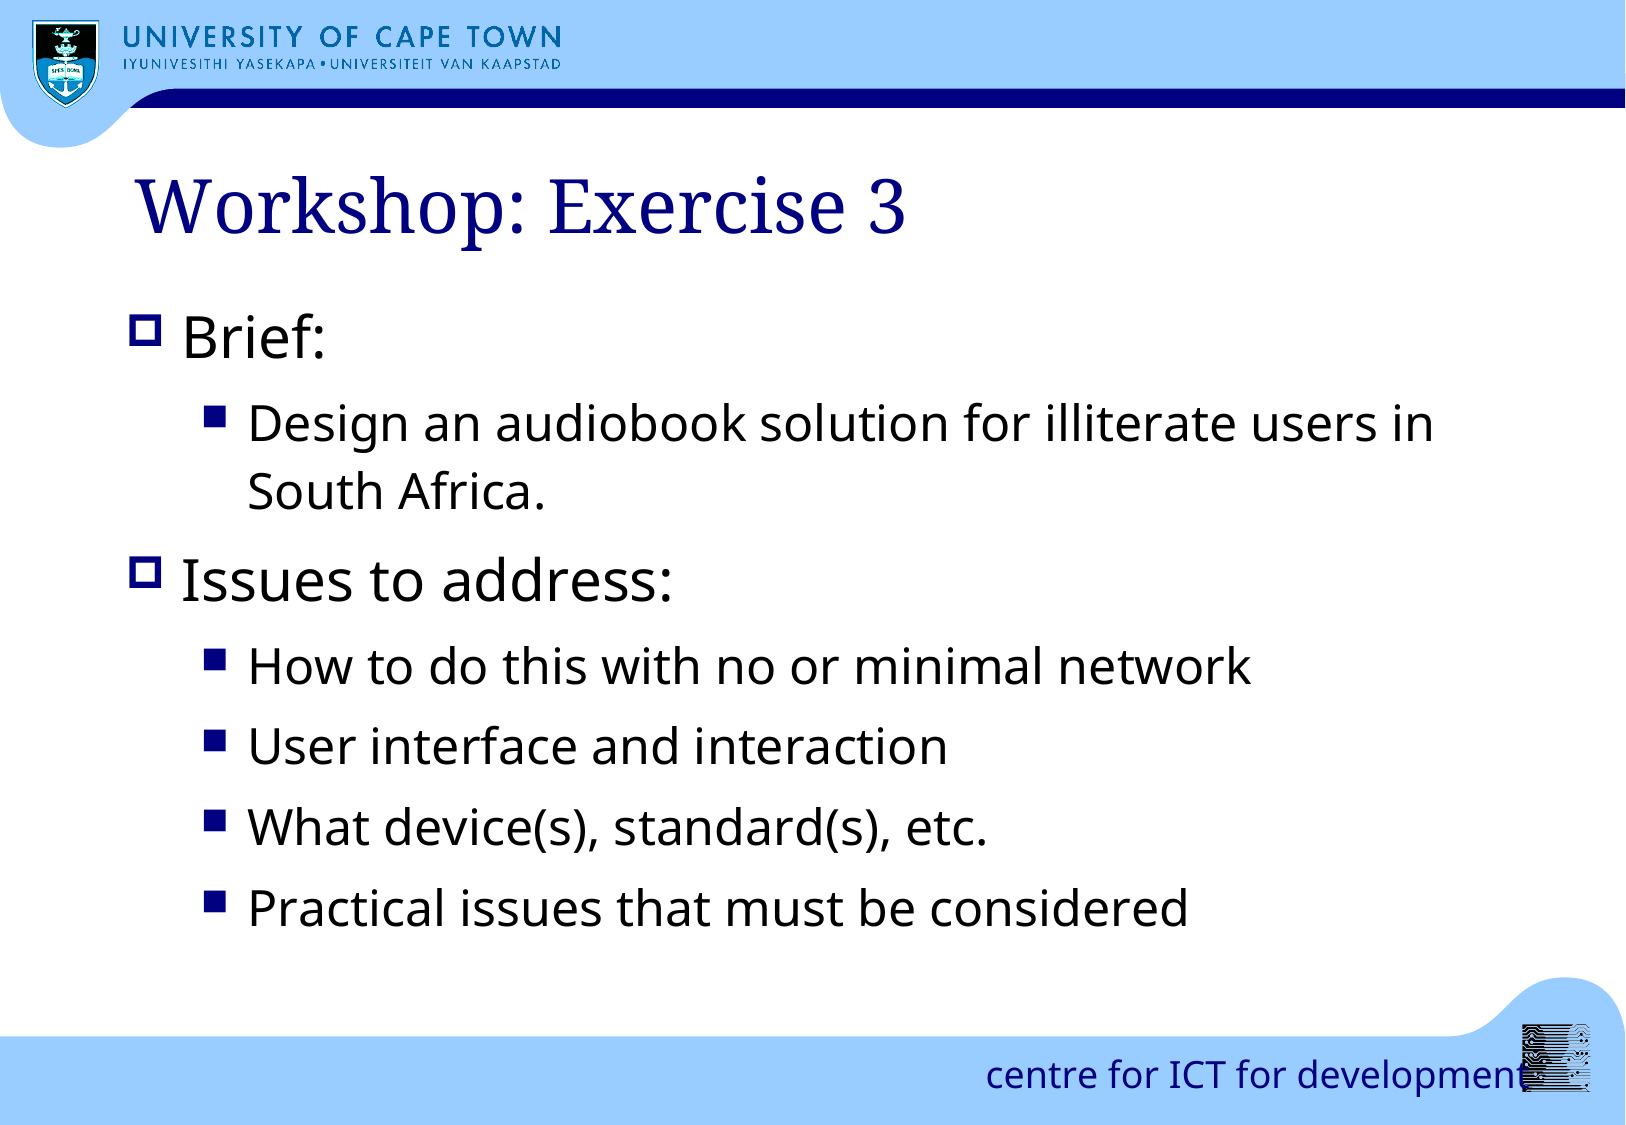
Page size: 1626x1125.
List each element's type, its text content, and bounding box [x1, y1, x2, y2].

picture [1522, 1024, 1591, 1092]
title Workshop: Exercise 3 [134, 140, 1571, 268]
list Brief: Design an audiobook solution for illiterate users in South Africa. Issues to address: How to do this with no or minimal network User interface and interaction What device(s), standard(s), etc. Practical issues that must be considered [125, 296, 1570, 1039]
picture [120, 23, 563, 71]
picture [32, 20, 100, 109]
